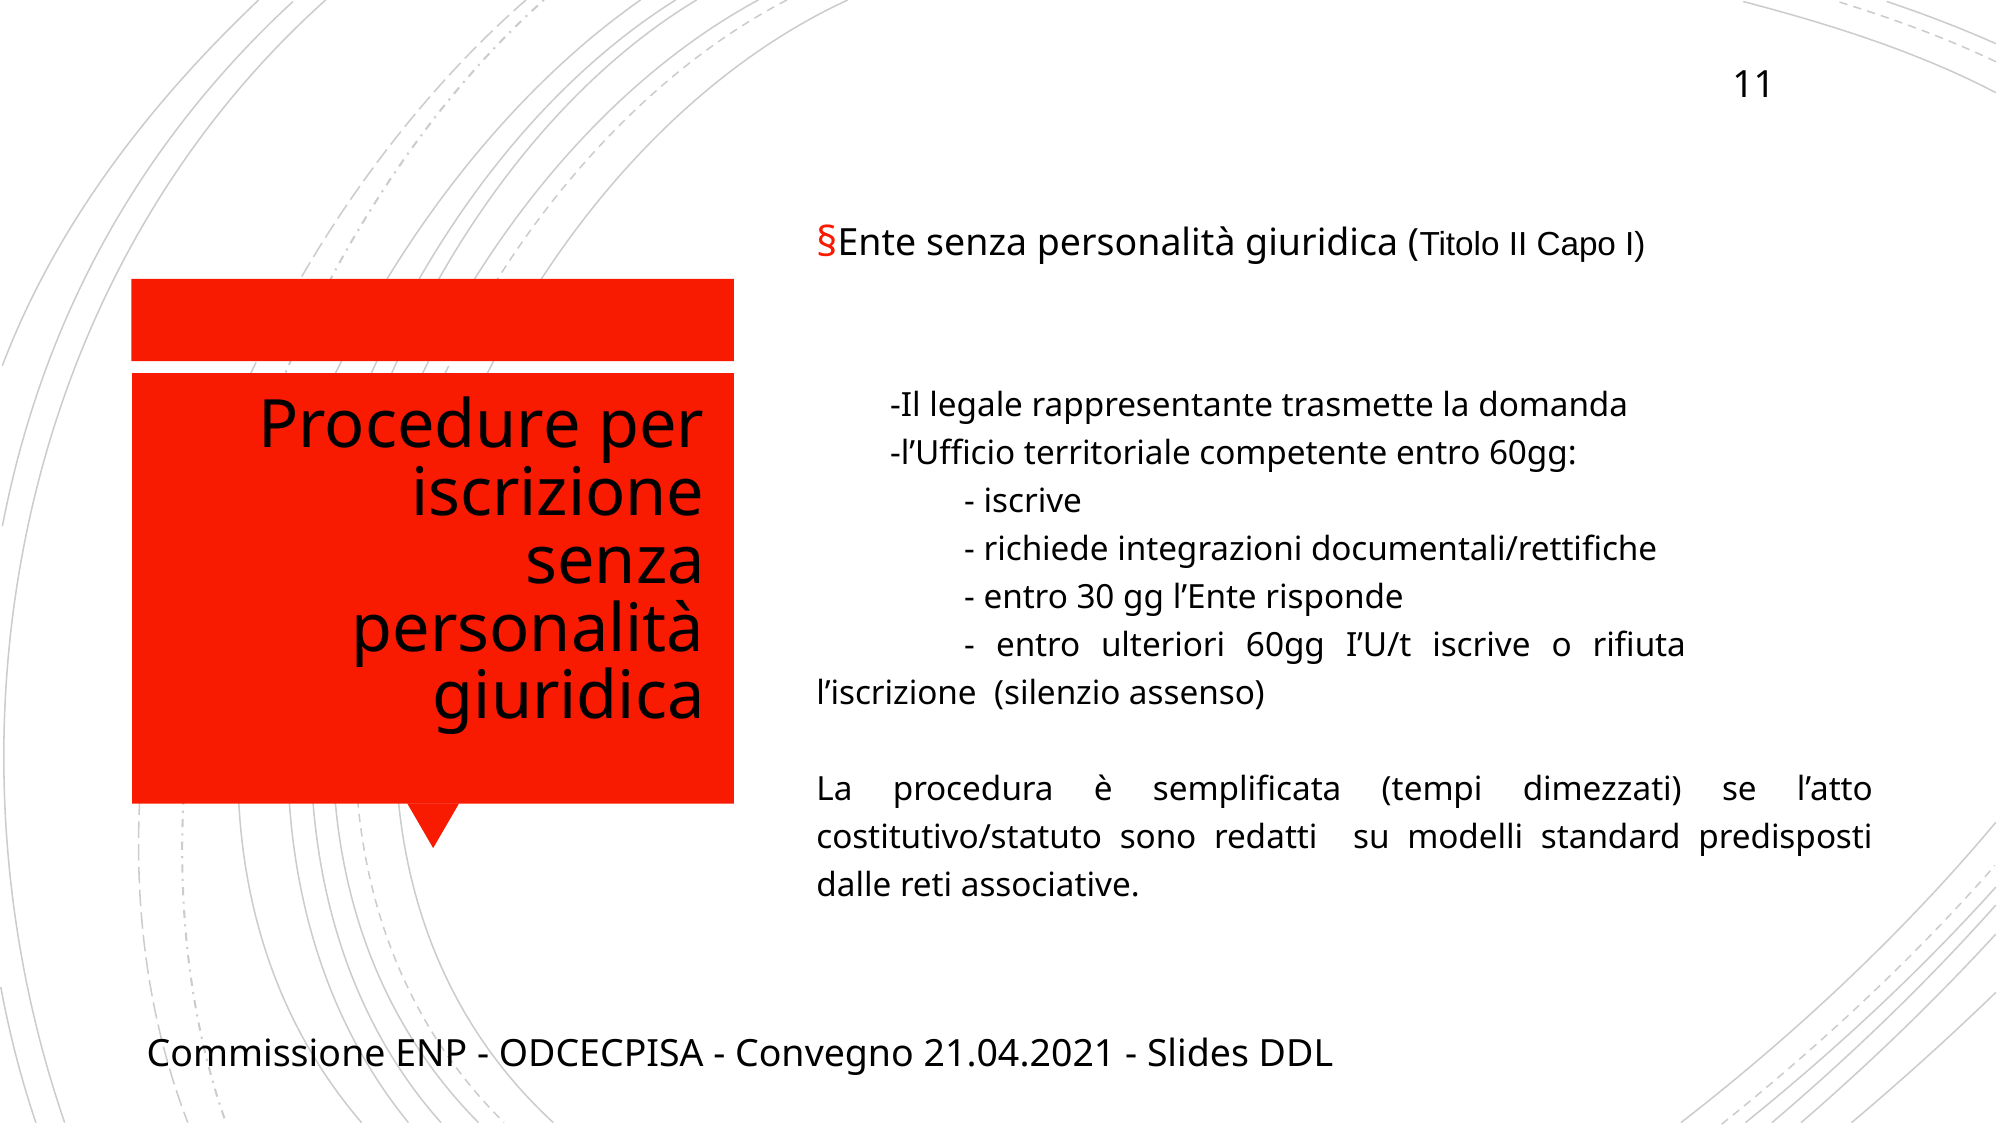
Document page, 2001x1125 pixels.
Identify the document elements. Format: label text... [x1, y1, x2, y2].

list Ente senza personalità giuridica (Titolo II Capo I) -Il legale rappresentante trasmette la domanda -l’Ufficio territoriale competente entro 60gg: - iscrive - richiede integrazioni documentali/rettifiche - entro 30 gg l’Ente risponde - entro ulteriori 60gg I’U/t iscrive o rifiuta l’iscrizione (silenzio assenso) La procedura è semplificata (tempi dimezzati) se l’atto costitutivo/statuto sono redatti su modelli standard predisposti dalle reti associative. [801, 131, 1890, 993]
footer Commissione ENP - ODCECPISA - Convegno 21.04.2021 - Slides DDL [131, 1021, 1869, 1074]
title Procedure per iscrizione senza personalità giuridica [145, 385, 720, 789]
slide_number <numero> [1717, 52, 1868, 105]
